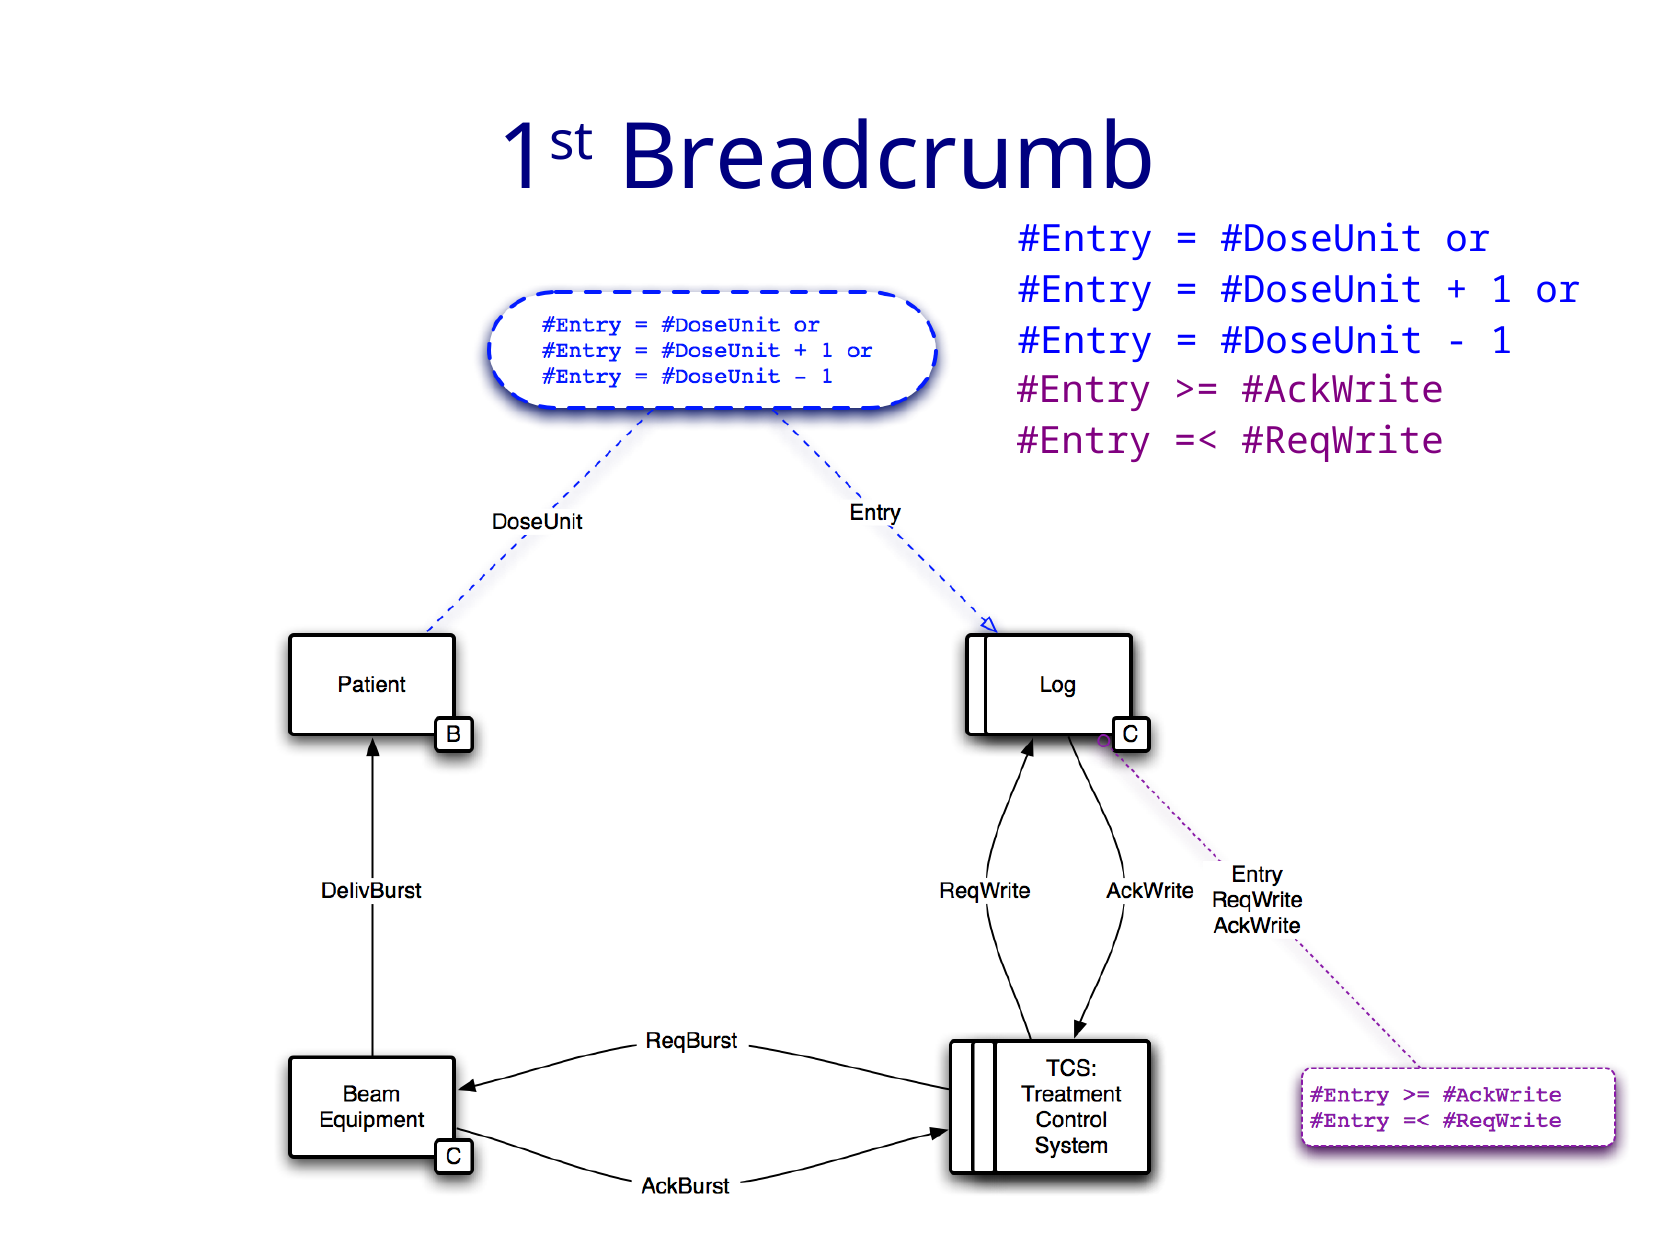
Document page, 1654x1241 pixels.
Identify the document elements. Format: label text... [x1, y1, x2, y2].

text_box #Entry >= #AckWrite #Entry =< #ReqWrite [1001, 355, 1471, 458]
text_box #Entry = #DoseUnit or #Entry = #DoseUnit + 1 or #Entry = #DoseUnit - 1 [1003, 204, 1610, 350]
picture [253, 262, 1651, 1217]
title 1st Breadcrumb [82, 49, 1571, 257]
